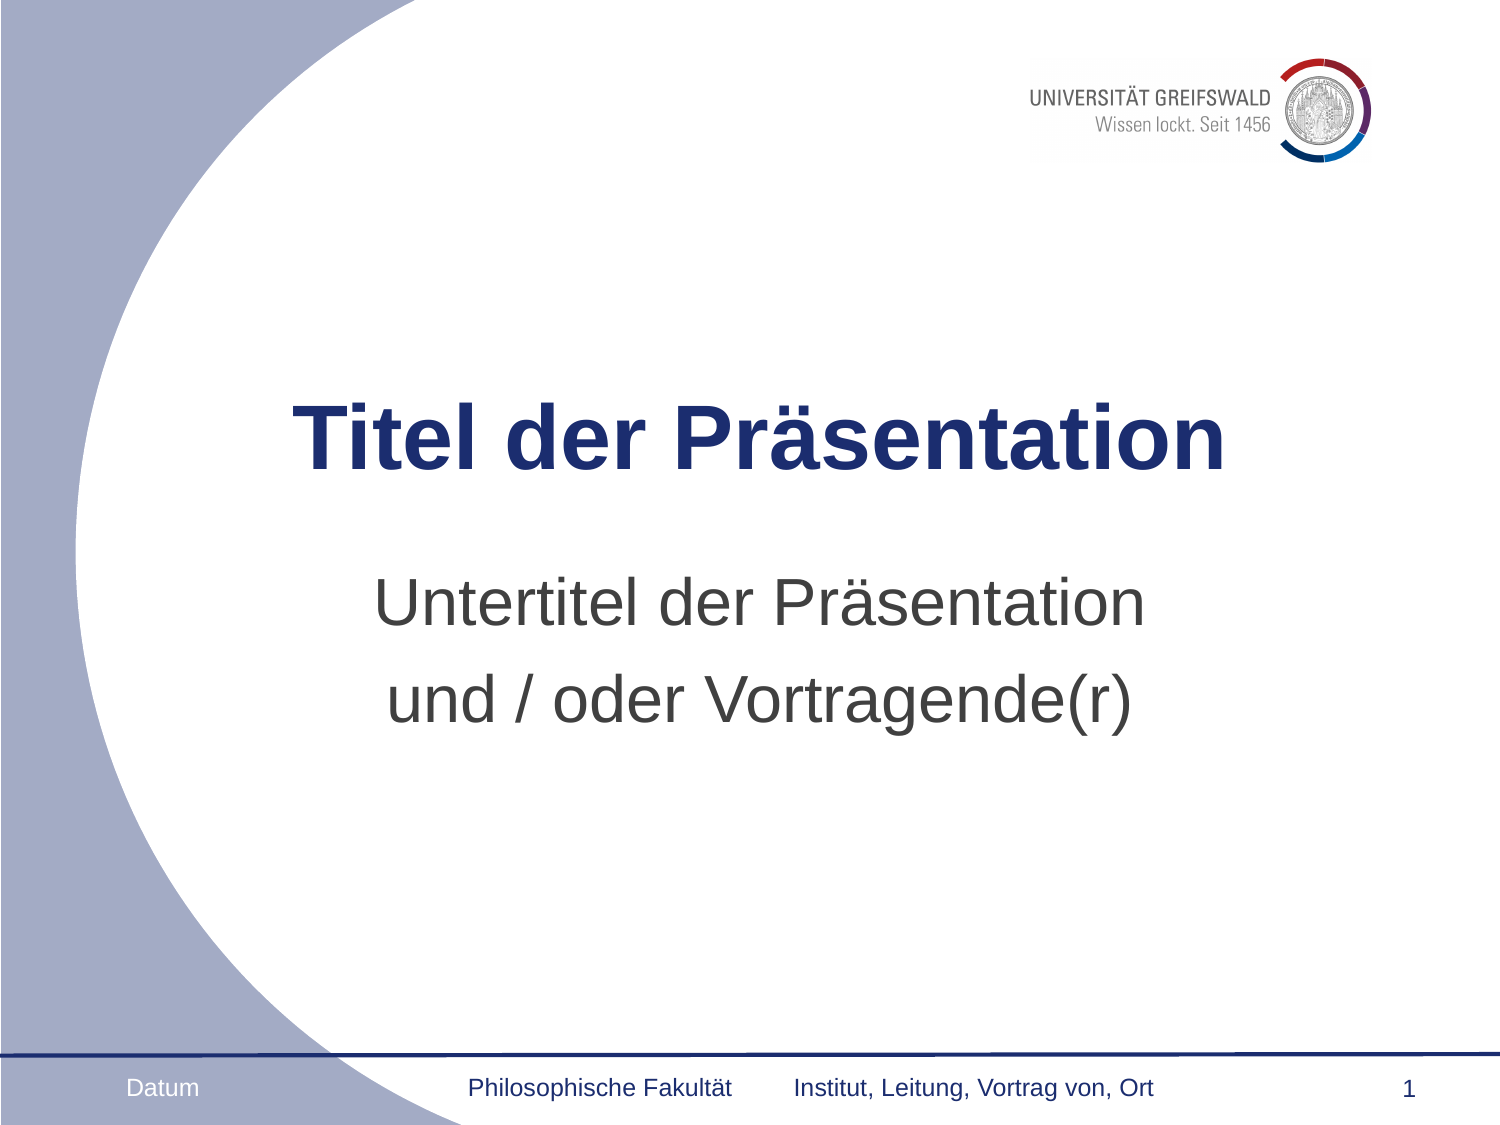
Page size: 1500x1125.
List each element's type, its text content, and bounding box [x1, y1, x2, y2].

title Titel der Präsentation [135, 370, 1386, 551]
subtitle Untertitel der Präsentation und / oder Vortragende(r) [135, 551, 1386, 946]
picture [1030, 58, 1372, 163]
